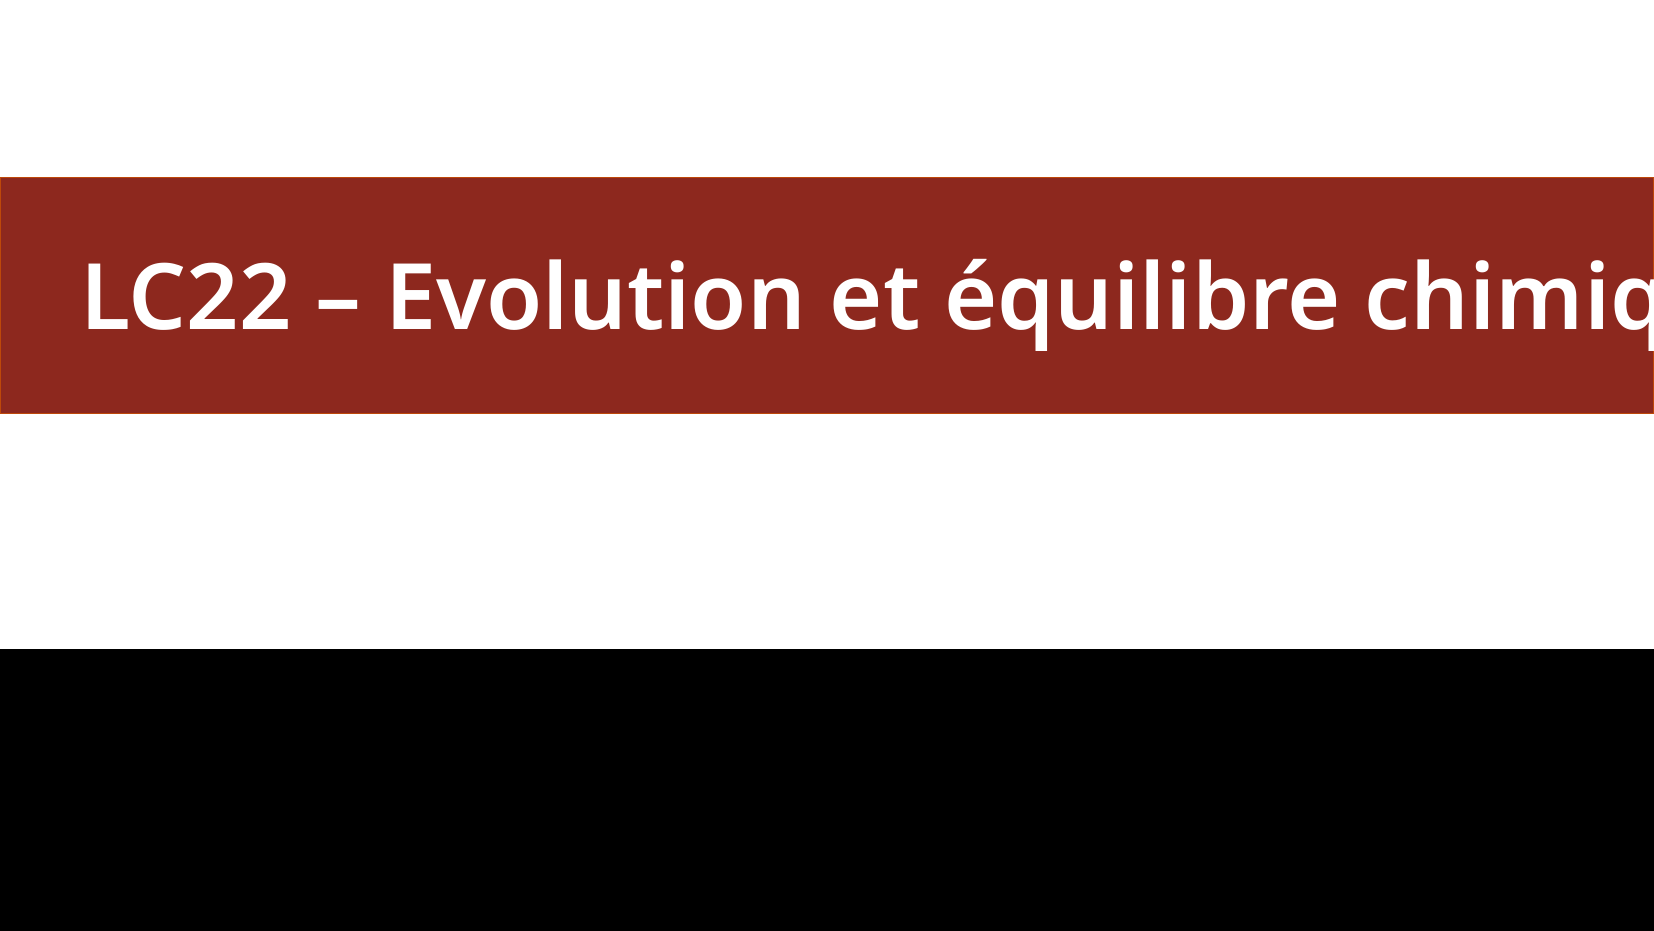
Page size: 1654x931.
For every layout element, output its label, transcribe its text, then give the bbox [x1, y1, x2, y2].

text_box LC22 – Evolution et équilibre chimique [65, 224, 1589, 355]
text_box [0, 649, 1654, 931]
text_box [1626, 288, 1649, 321]
text_box [0, 177, 1654, 414]
